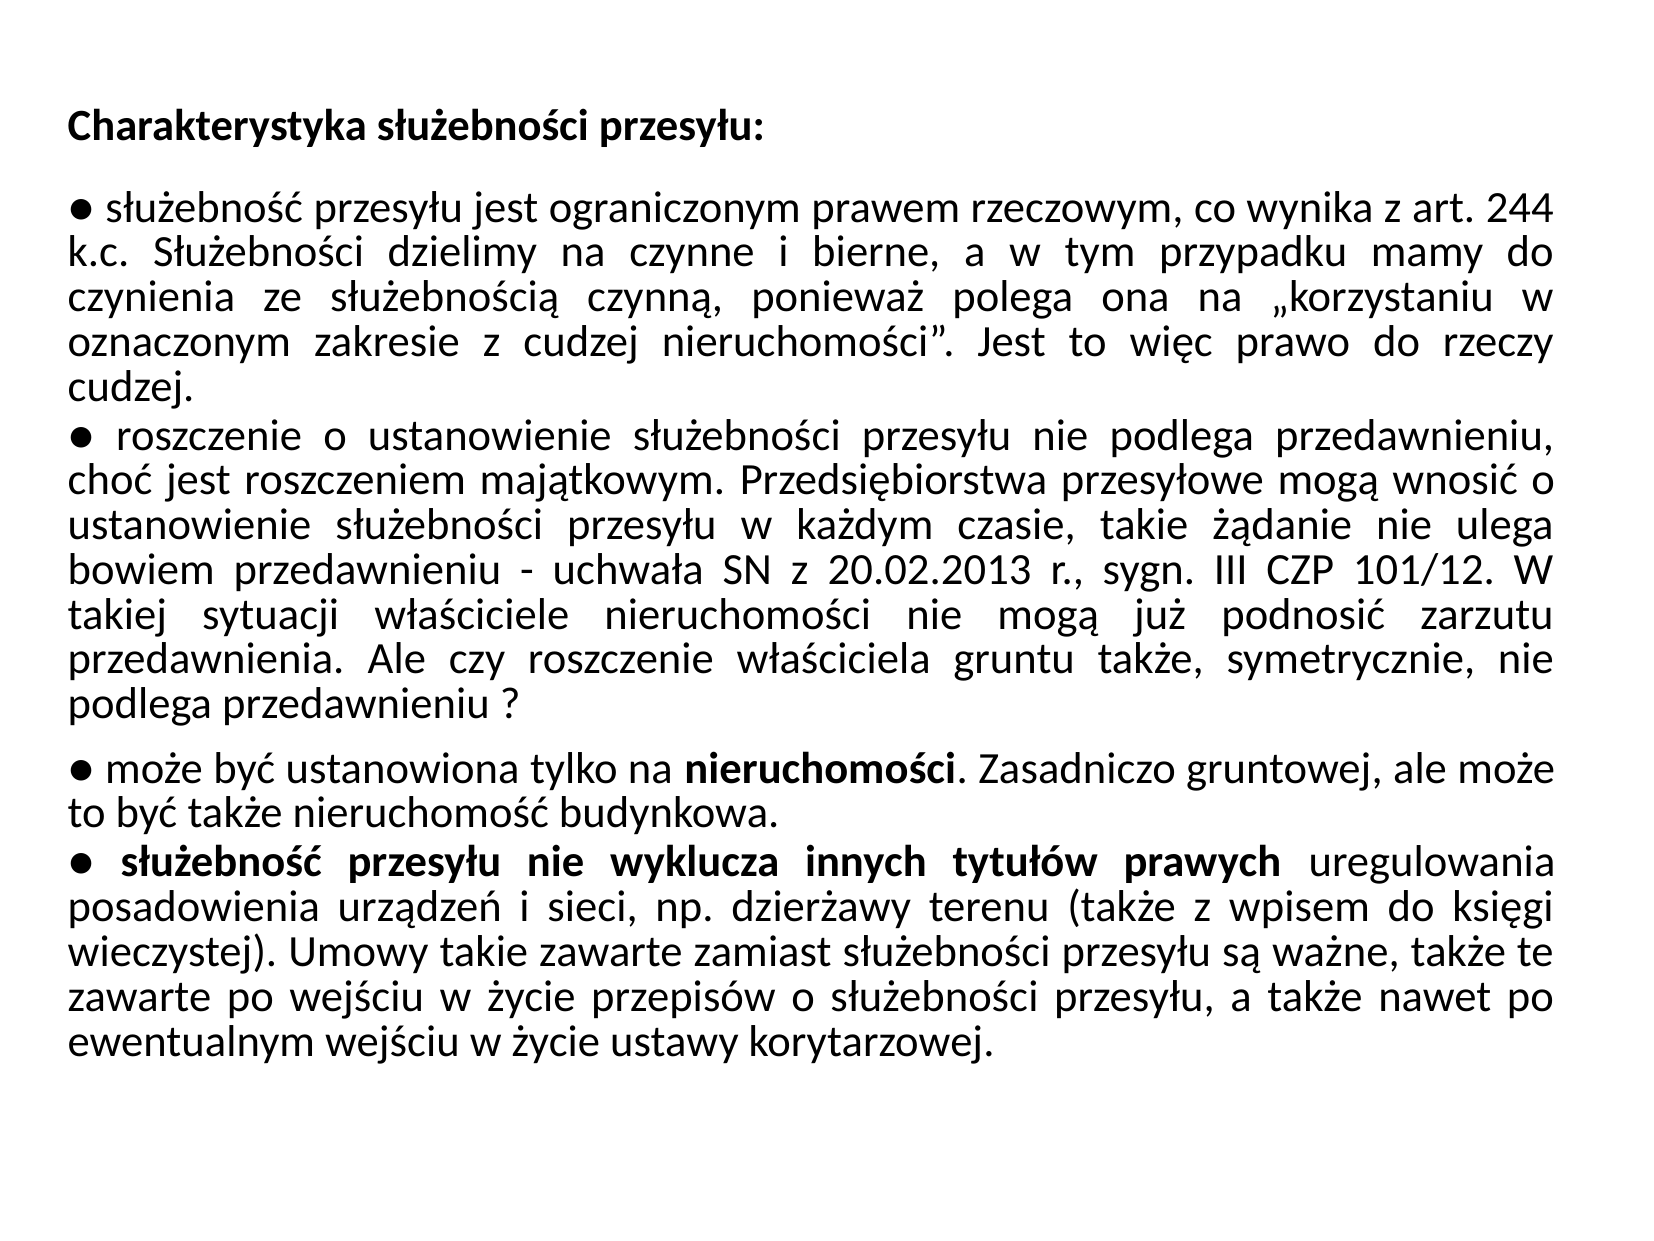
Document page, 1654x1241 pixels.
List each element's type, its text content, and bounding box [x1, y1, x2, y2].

list Charakterystyka służebności przesyłu: ● służebność przesyłu jest ograniczonym prawem rzeczowym, co wynika z art. 244 k.c. Służebności dzielimy na czynne i bierne, a w tym przypadku mamy do czynienia ze służebnością czynną, ponieważ polega ona na „korzystaniu w oznaczonym zakresie z cudzej nieruchomości”. Jest to więc prawo do rzeczy cudzej. ● roszczenie o ustanowienie służebności przesyłu nie podlega przedawnieniu, choć jest roszczeniem majątkowym. Przedsiębiorstwa przesyłowe mogą wnosić o ustanowienie służebności przesyłu w każdym czasie, takie żądanie nie ulega bowiem przedawnieniu - uchwała SN z 20.02.2013 r., sygn. III CZP 101/12. W takiej sytuacji właściciele nieruchomości nie mogą już podnosić zarzutu przedawnienia. Ale czy roszczenie właściciela gruntu także, symetrycznie, nie podlega przedawnieniu ? ● może być ustanowiona tylko na nieruchomości. Zasadniczo gruntowej, ale może to być także nieruchomość budynkowa. ● służebność przesyłu nie wyklucza innych tytułów prawych uregulowania posadowienia urządzeń i sieci, np. dzierżawy terenu (także z wpisem do księgi wieczystej). Umowy takie zawarte zamiast służebności przesyłu są ważne, także te zawarte po wejściu w życie przepisów o służebności przesyłu, a także nawet po ewentualnym wejściu w życie ustawy korytarzowej. [67, 53, 1556, 1092]
